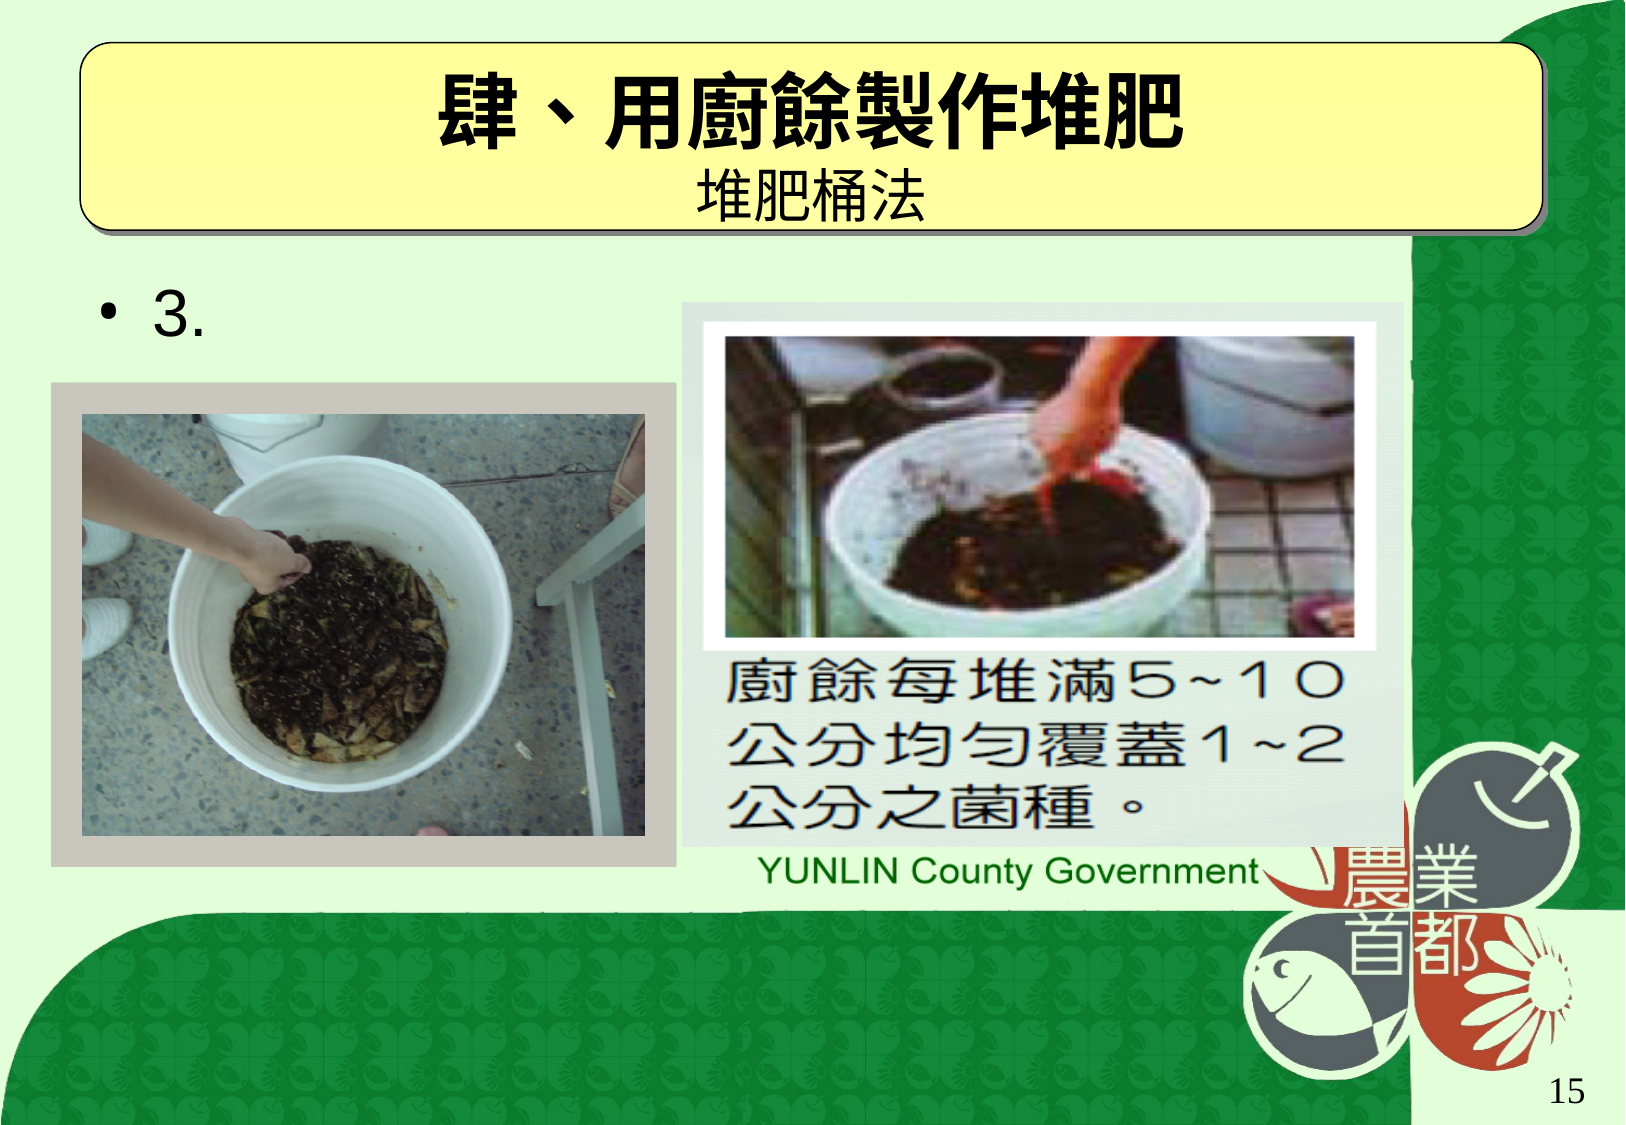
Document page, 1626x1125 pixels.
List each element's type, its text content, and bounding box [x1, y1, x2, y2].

text_box 15 [1533, 1058, 1625, 1119]
picture [82, 413, 645, 836]
picture [682, 302, 1404, 847]
list 3. [81, 262, 1544, 1005]
text_box 肆、用廚餘製作堆肥 堆肥桶法 [80, 42, 1543, 231]
